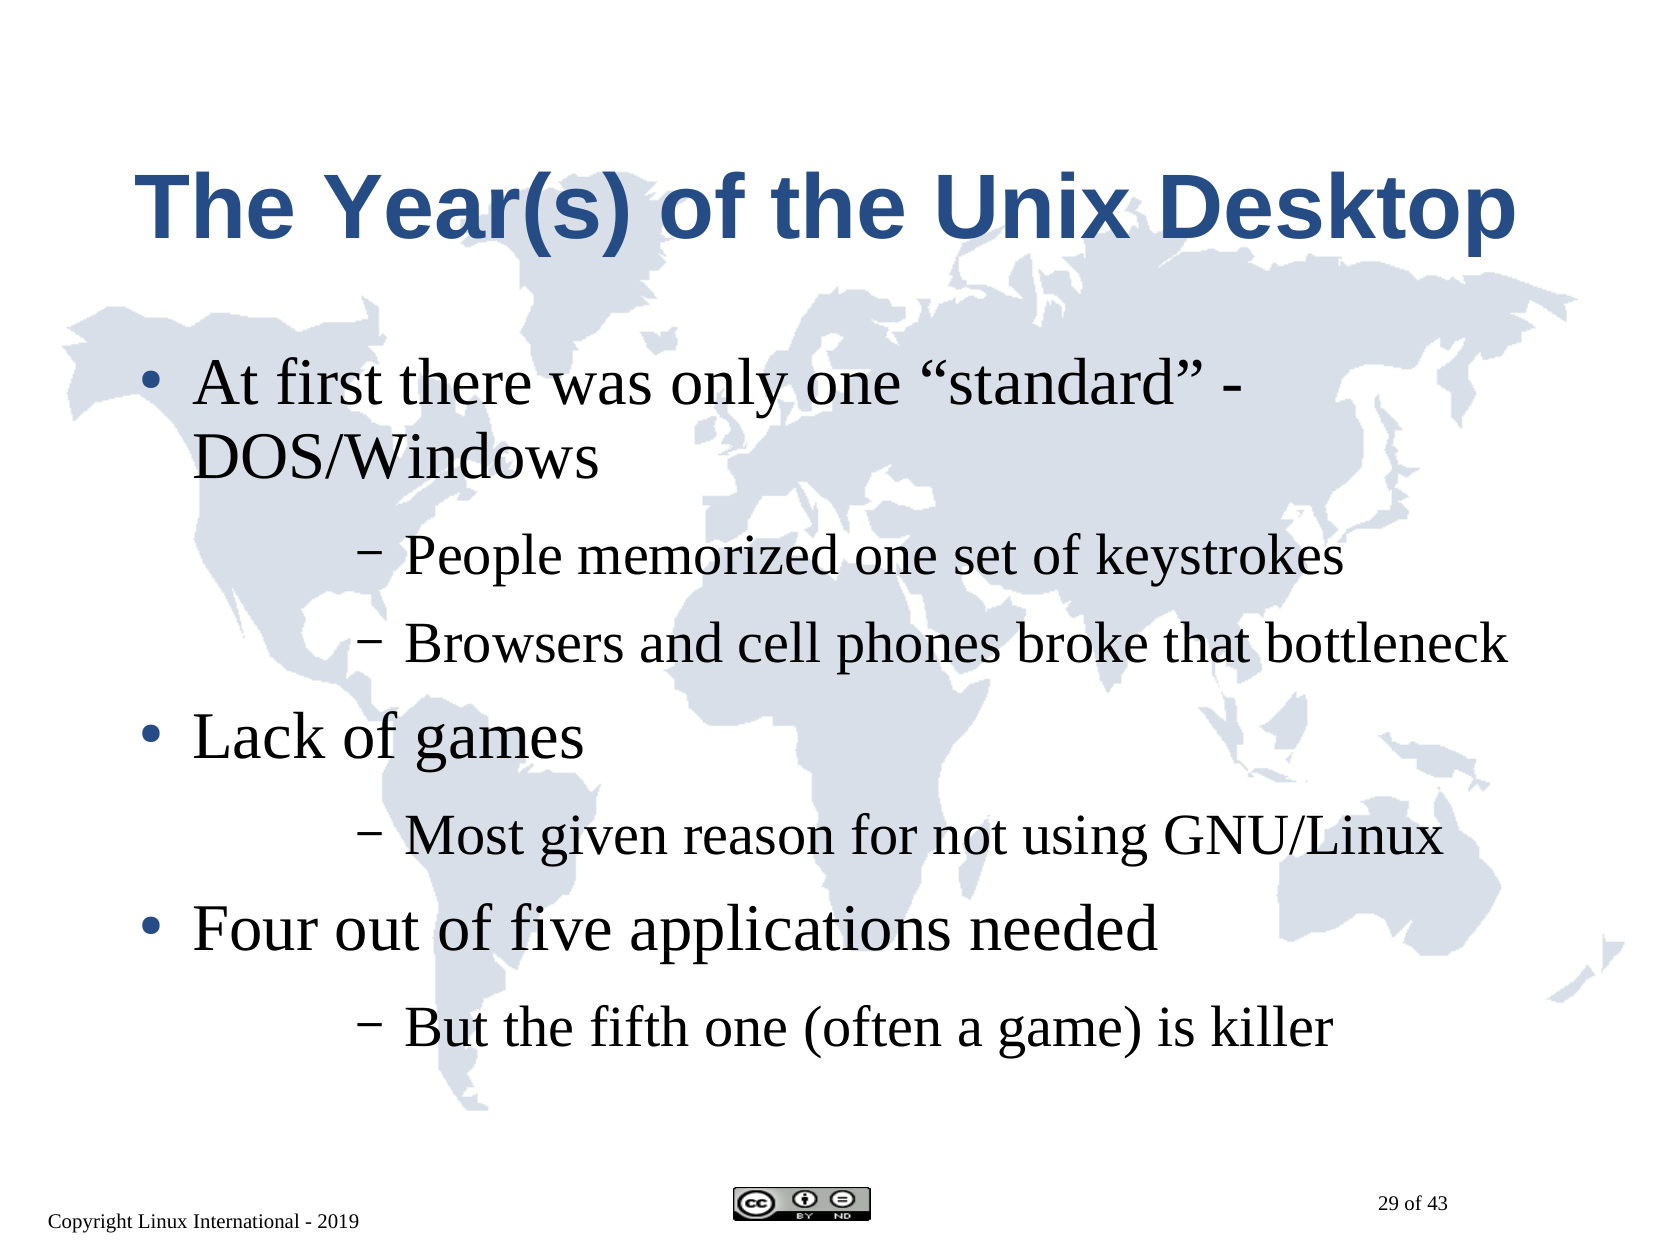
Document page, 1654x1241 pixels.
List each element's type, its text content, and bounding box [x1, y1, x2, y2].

list At first there was only one “standard” - DOS/Windows People memorized one set of keystrokes Browsers and cell phones broke that bottleneck Lack of games Most given reason for not using GNU/Linux Four out of five applications needed But the fifth one (often a game) is killer [121, 344, 1533, 1065]
picture [733, 1187, 871, 1221]
title The Year(s) of the Unix Desktop [121, 102, 1533, 311]
picture [37, 91, 1653, 1147]
